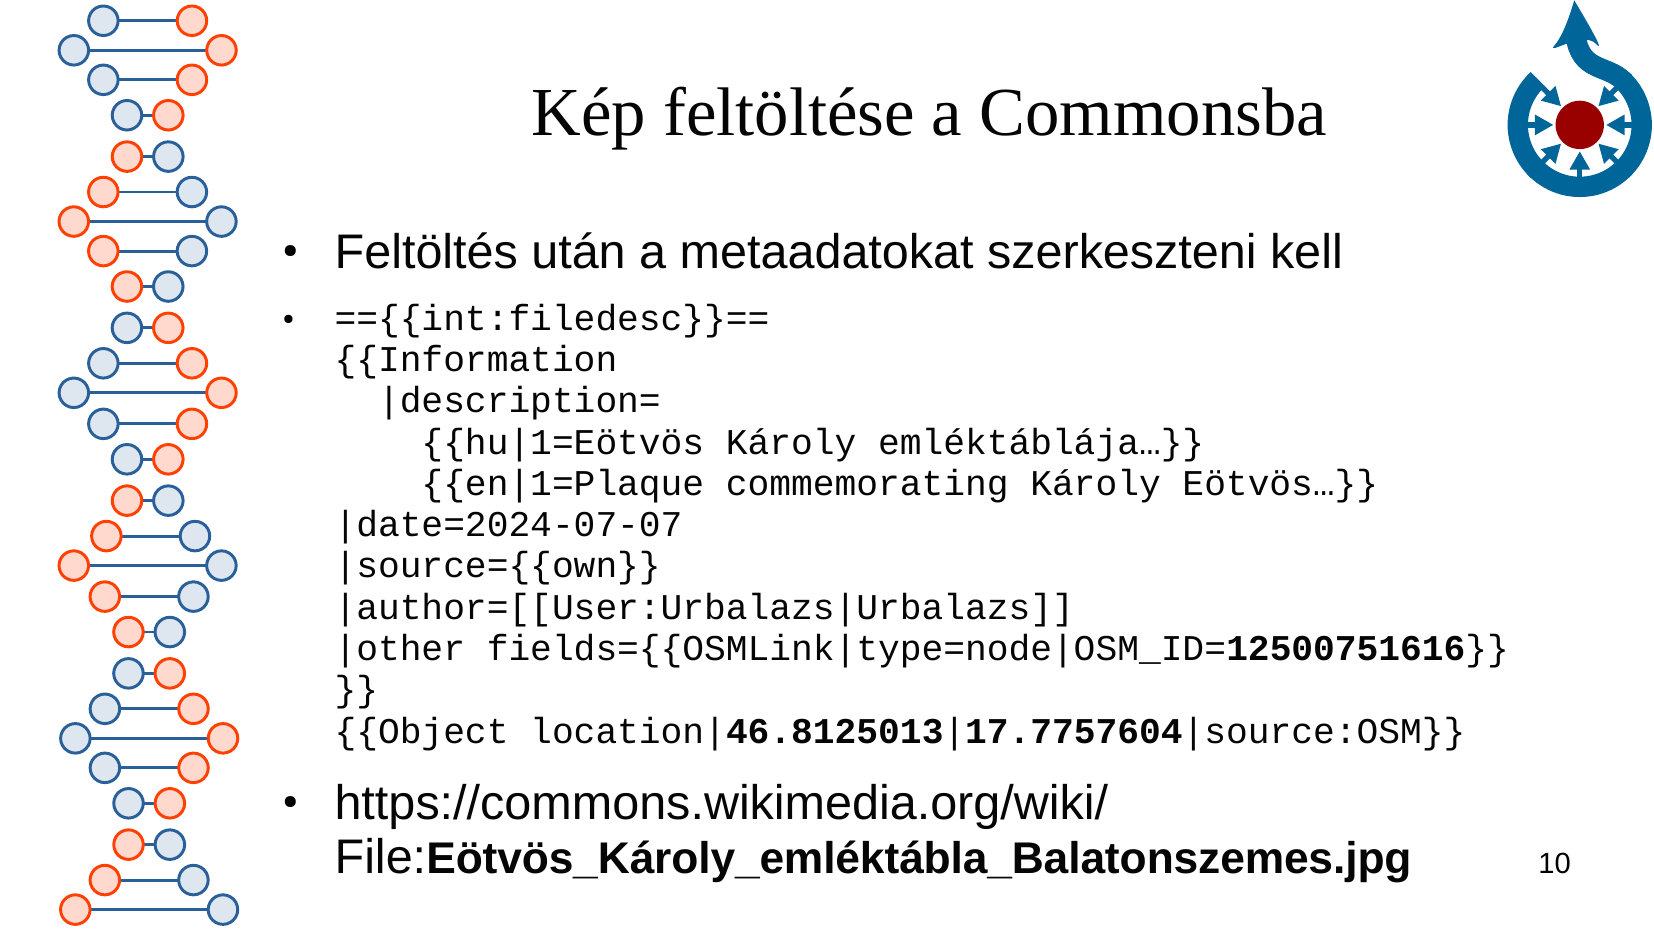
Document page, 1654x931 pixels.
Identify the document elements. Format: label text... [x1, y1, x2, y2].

picture [1505, 0, 1654, 199]
list Feltöltés után a metaadatokat szerkeszteni kell =={{int:filedesc}}== {{Information |description= {{hu|1=Eötvös Károly emléktáblája…}} {{en|1=Plaque commemorating Károly Eötvös…}} |date=2024-07-07 |source={{own}} |author=[[User:Urbalazs|Urbalazs]] |other fields={{OSMLink|type=node|OSM_ID=12500751616}} }} {{Object location|46.8125013|17.7757604|source:OSM}} https://commons.wikimedia.org/wiki/File:Eötvös_Károly_emléktábla_Balatonszemes.jpg [265, 224, 1595, 886]
title Kép feltöltése a Commonsba [265, 35, 1505, 189]
